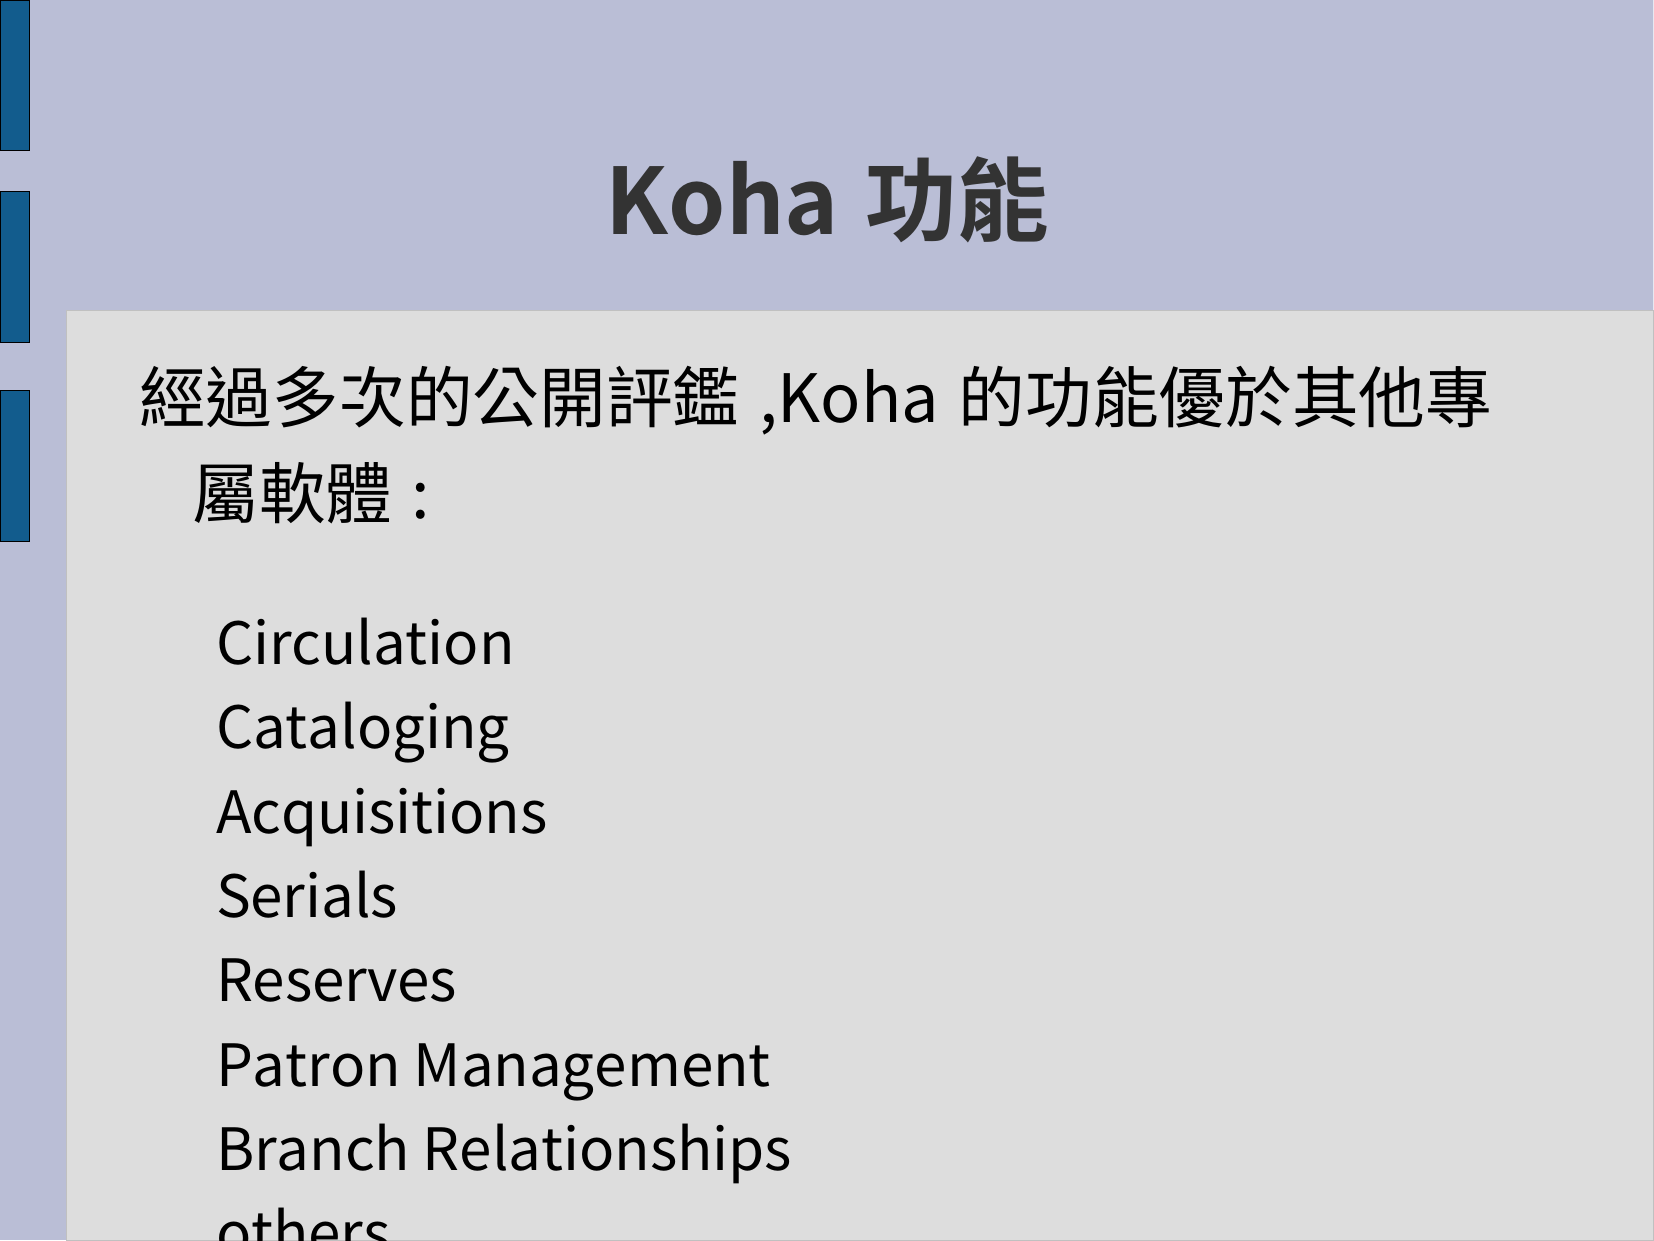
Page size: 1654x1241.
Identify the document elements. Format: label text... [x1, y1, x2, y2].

list 經過多次的公開評鑑,Koha的功能優於其他專屬軟體: Circulation Cataloging Acquisitions Serials Reserves Patron Management Branch Relationships others [121, 344, 1534, 1127]
title Koha功能 [121, 91, 1534, 299]
